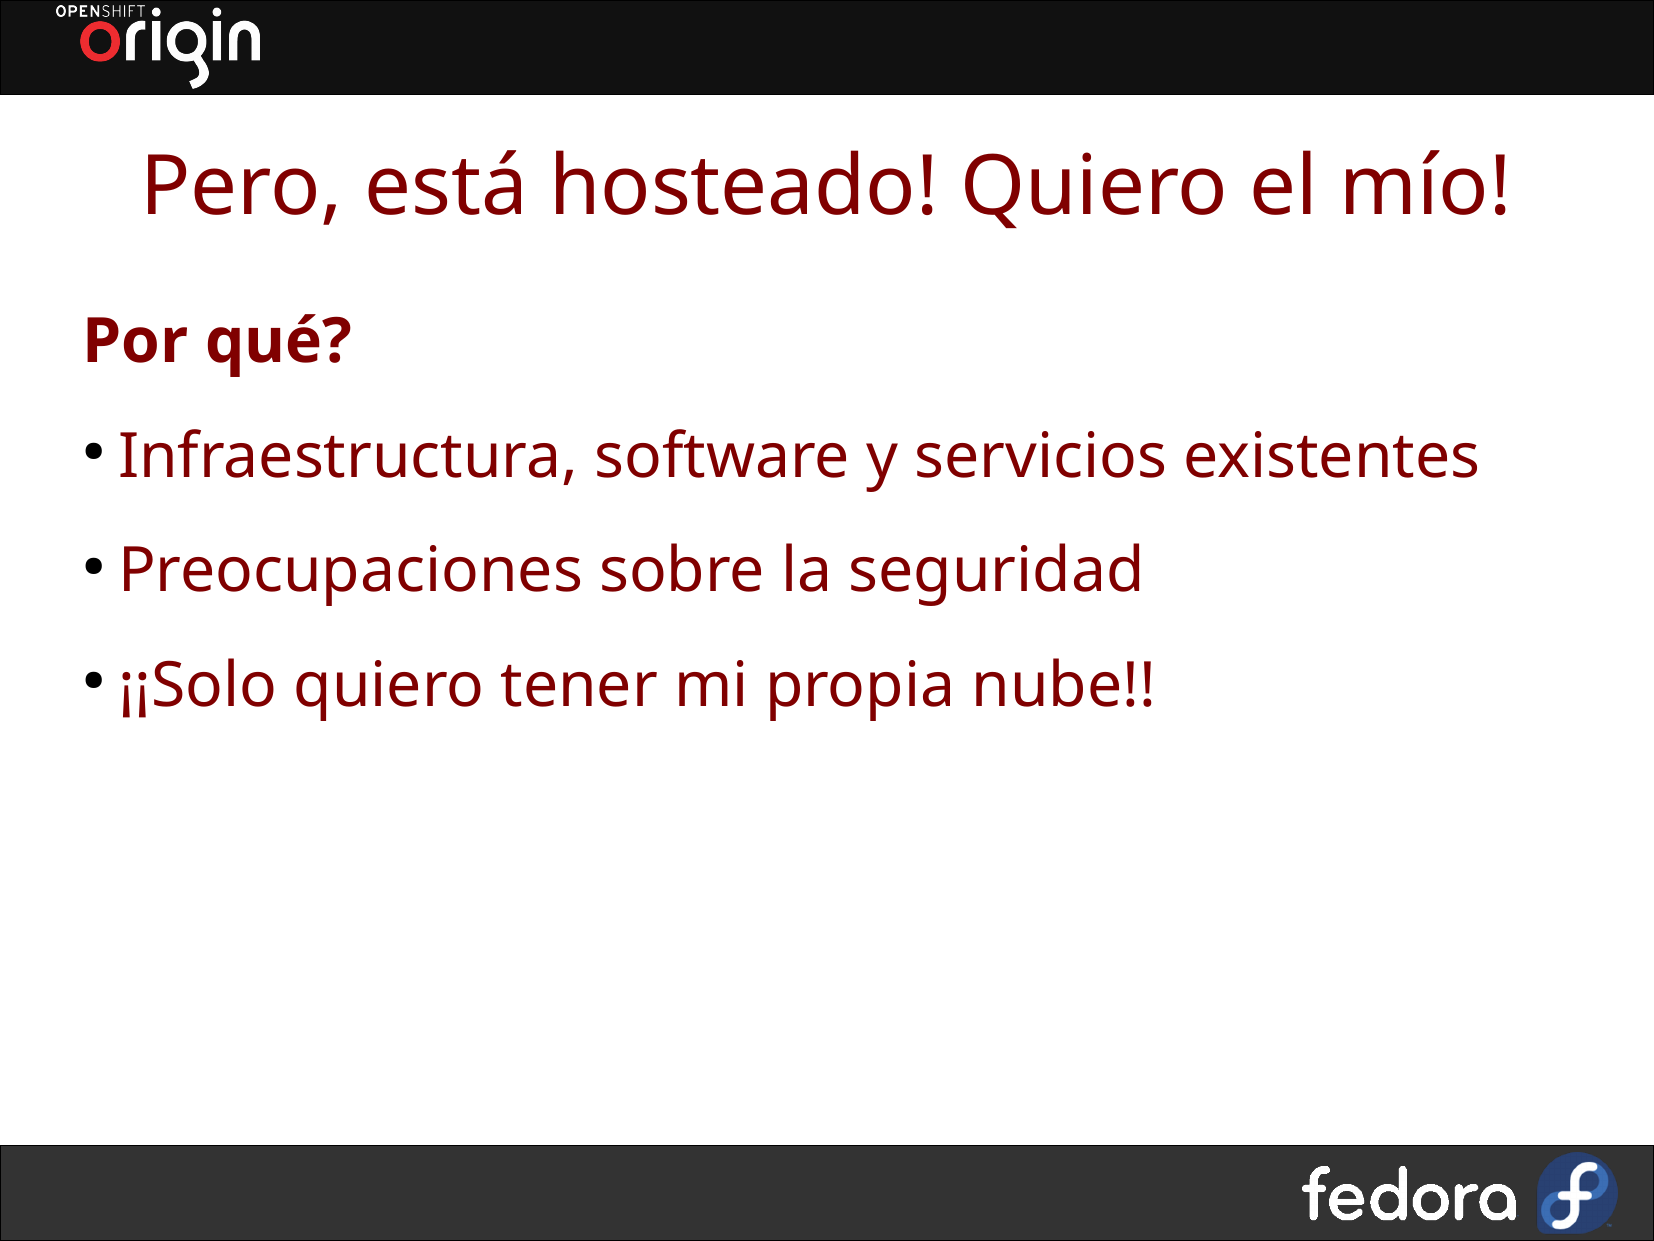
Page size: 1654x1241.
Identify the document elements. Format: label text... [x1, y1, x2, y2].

subtitle Por qué? Infraestructura, software y servicios existentes Preocupaciones sobre la seguridad ¡¡Solo quiero tener mi propia nube!! [82, 296, 1571, 1099]
picture [56, 5, 260, 89]
picture [1299, 1151, 1619, 1235]
title Pero, está hosteado! Quiero el mío! [82, 78, 1571, 287]
